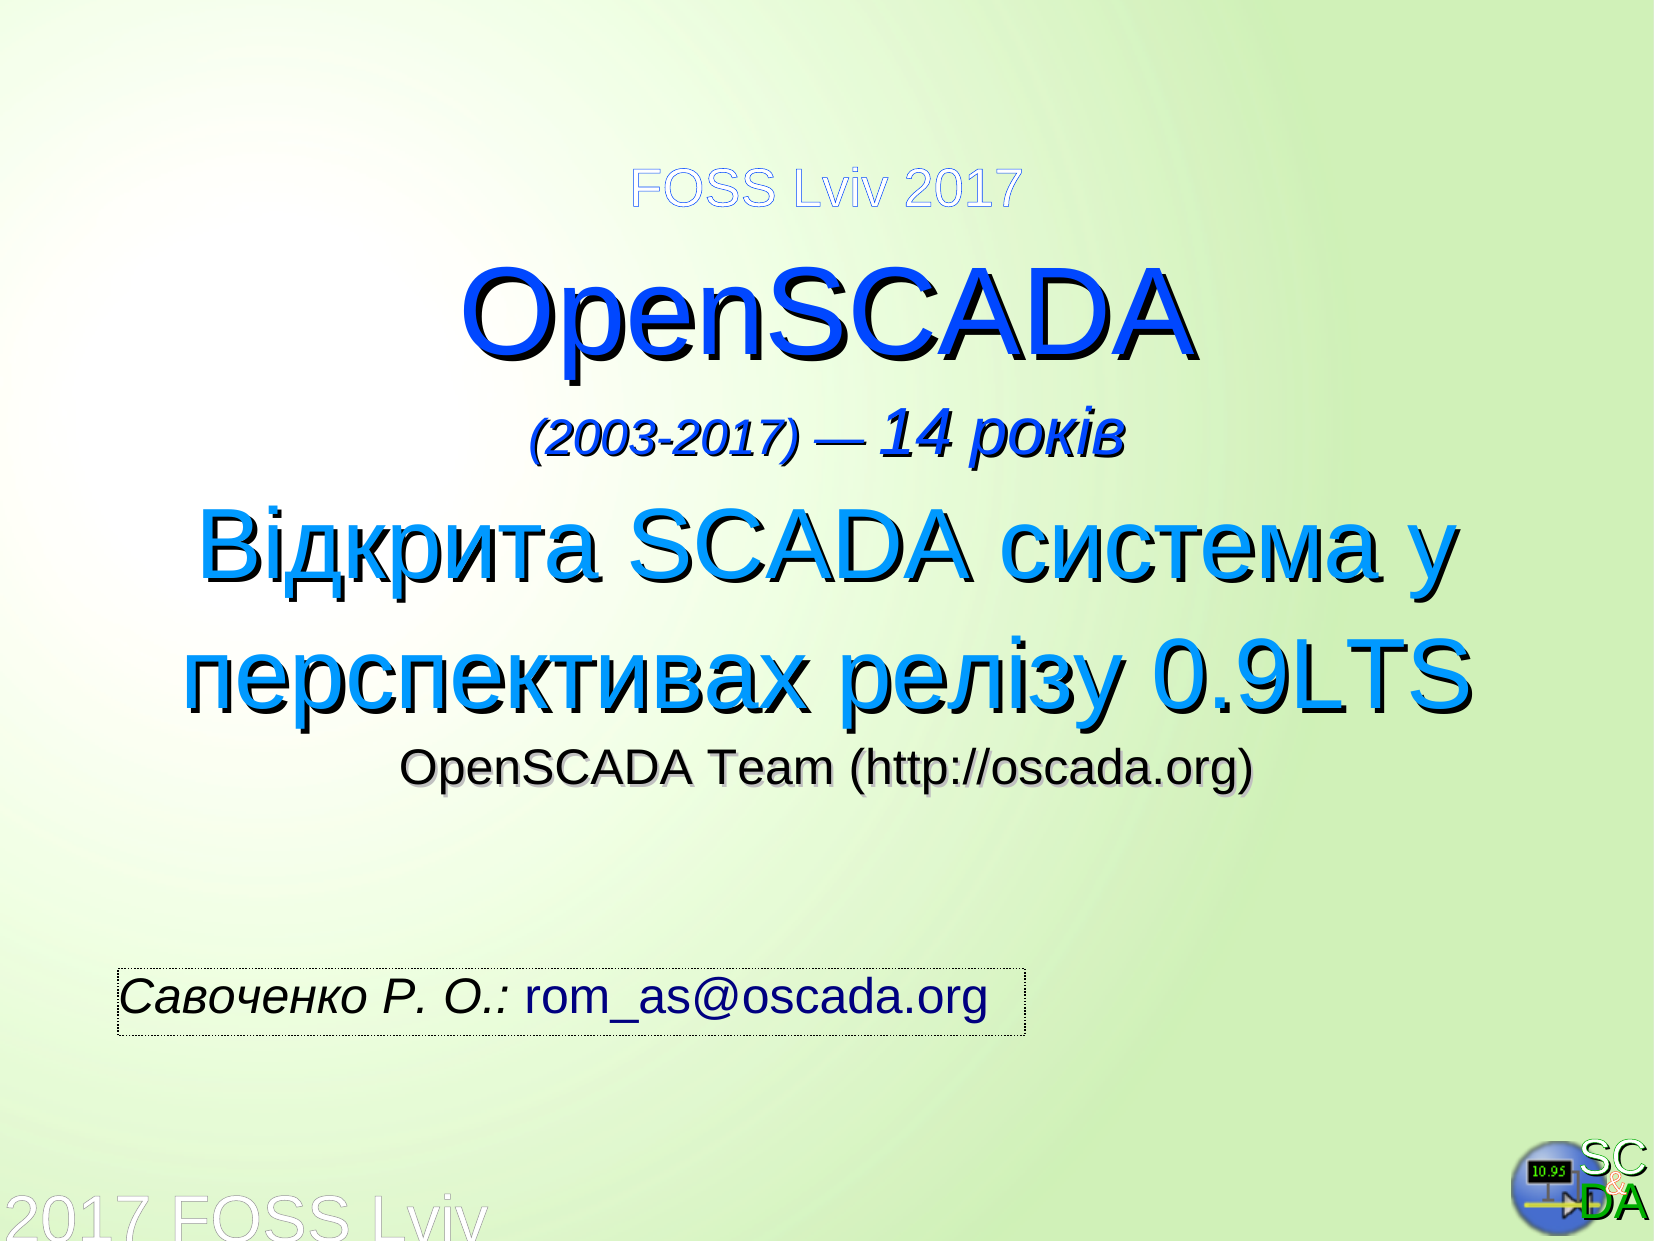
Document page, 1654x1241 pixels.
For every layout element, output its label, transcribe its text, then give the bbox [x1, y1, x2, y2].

picture [1511, 1141, 1607, 1236]
picture [1589, 1189, 1606, 1214]
picture [1588, 1145, 1607, 1157]
text_box Савоченко Р. О.: rom_as@oscada.org [118, 968, 1025, 1036]
title FOSS Lviv 2017 OpenSCADA (2003-2017) — 14 років Відкрита SCADA система у перспективах релізу 0.9LTS OpenSCADA Team (http://oscada.org) [43, 144, 1611, 798]
